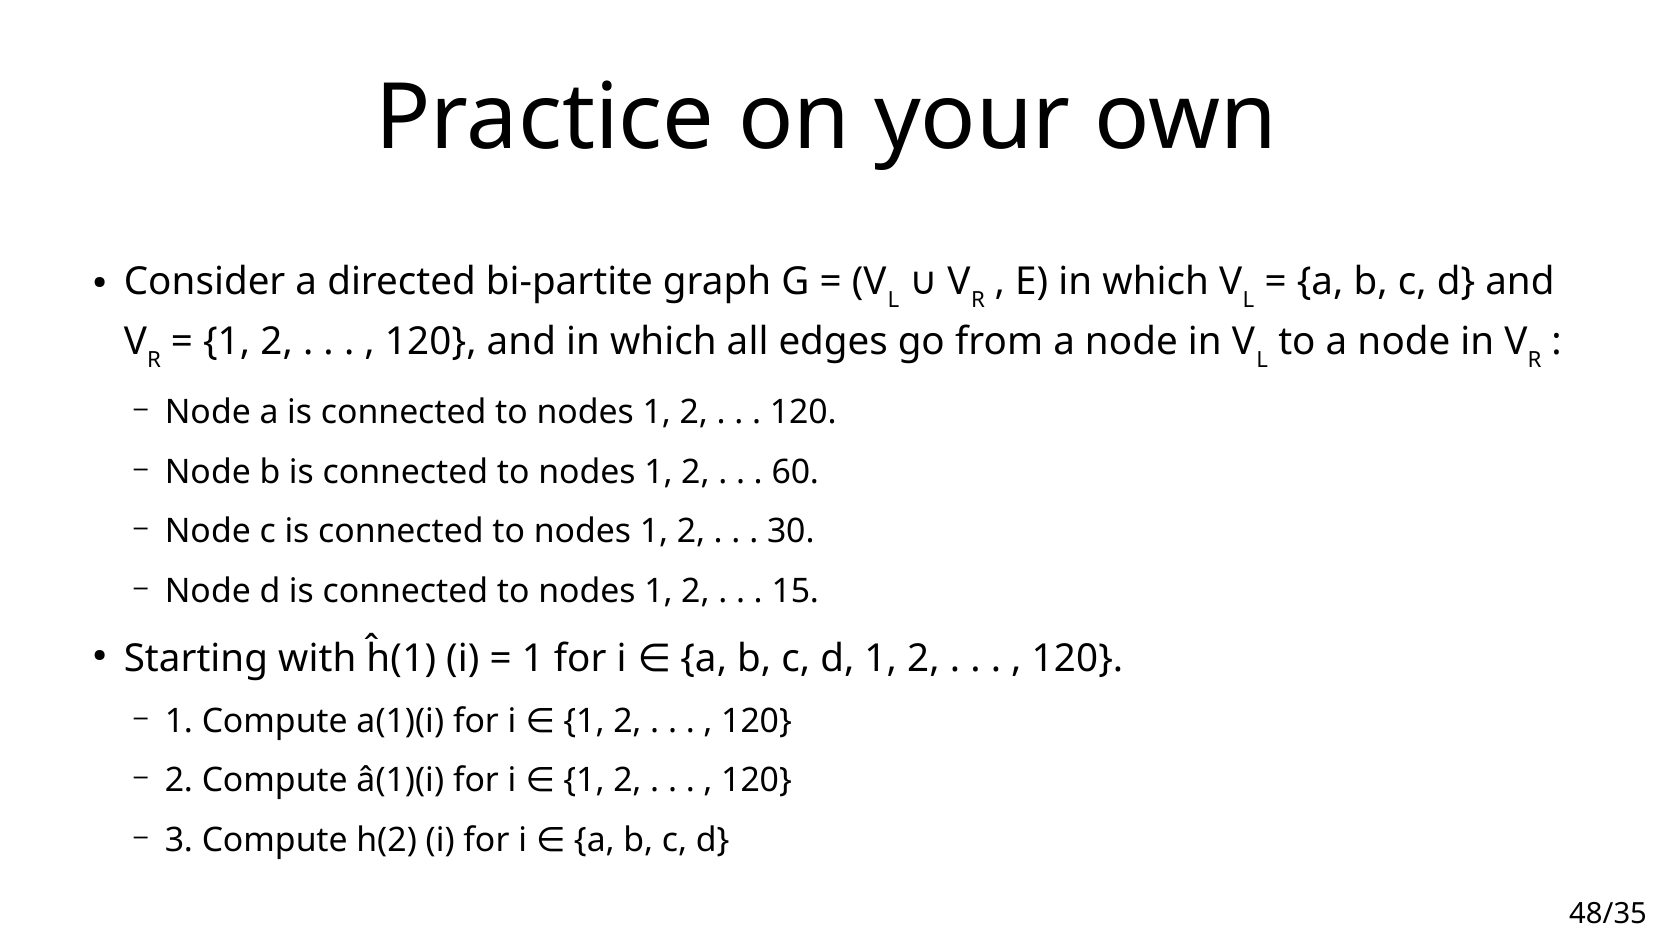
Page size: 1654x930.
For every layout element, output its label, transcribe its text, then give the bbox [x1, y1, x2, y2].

list Consider a directed bi-partite graph G = (VL ∪ VR , E) in which VL = {a, b, c, d} and VR = {1, 2, . . . , 120}, and in which all edges go from a node in VL to a node in VR : Node a is connected to nodes 1, 2, . . . 120. Node b is connected to nodes 1, 2, . . . 60. Node c is connected to nodes 1, 2, . . . 30. Node d is connected to nodes 1, 2, . . . 15. Starting with ĥ(1) (i) = 1 for i ∈ {a, b, c, d, 1, 2, . . . , 120}. 1. Compute a(1)(i) for i ∈ {1, 2, . . . , 120} 2. Compute â(1)(i) for i ∈ {1, 2, . . . , 120} 3. Compute h(2) (i) for i ∈ {a, b, c, d} [82, 252, 1571, 886]
title Practice on your own [82, 1, 1571, 225]
